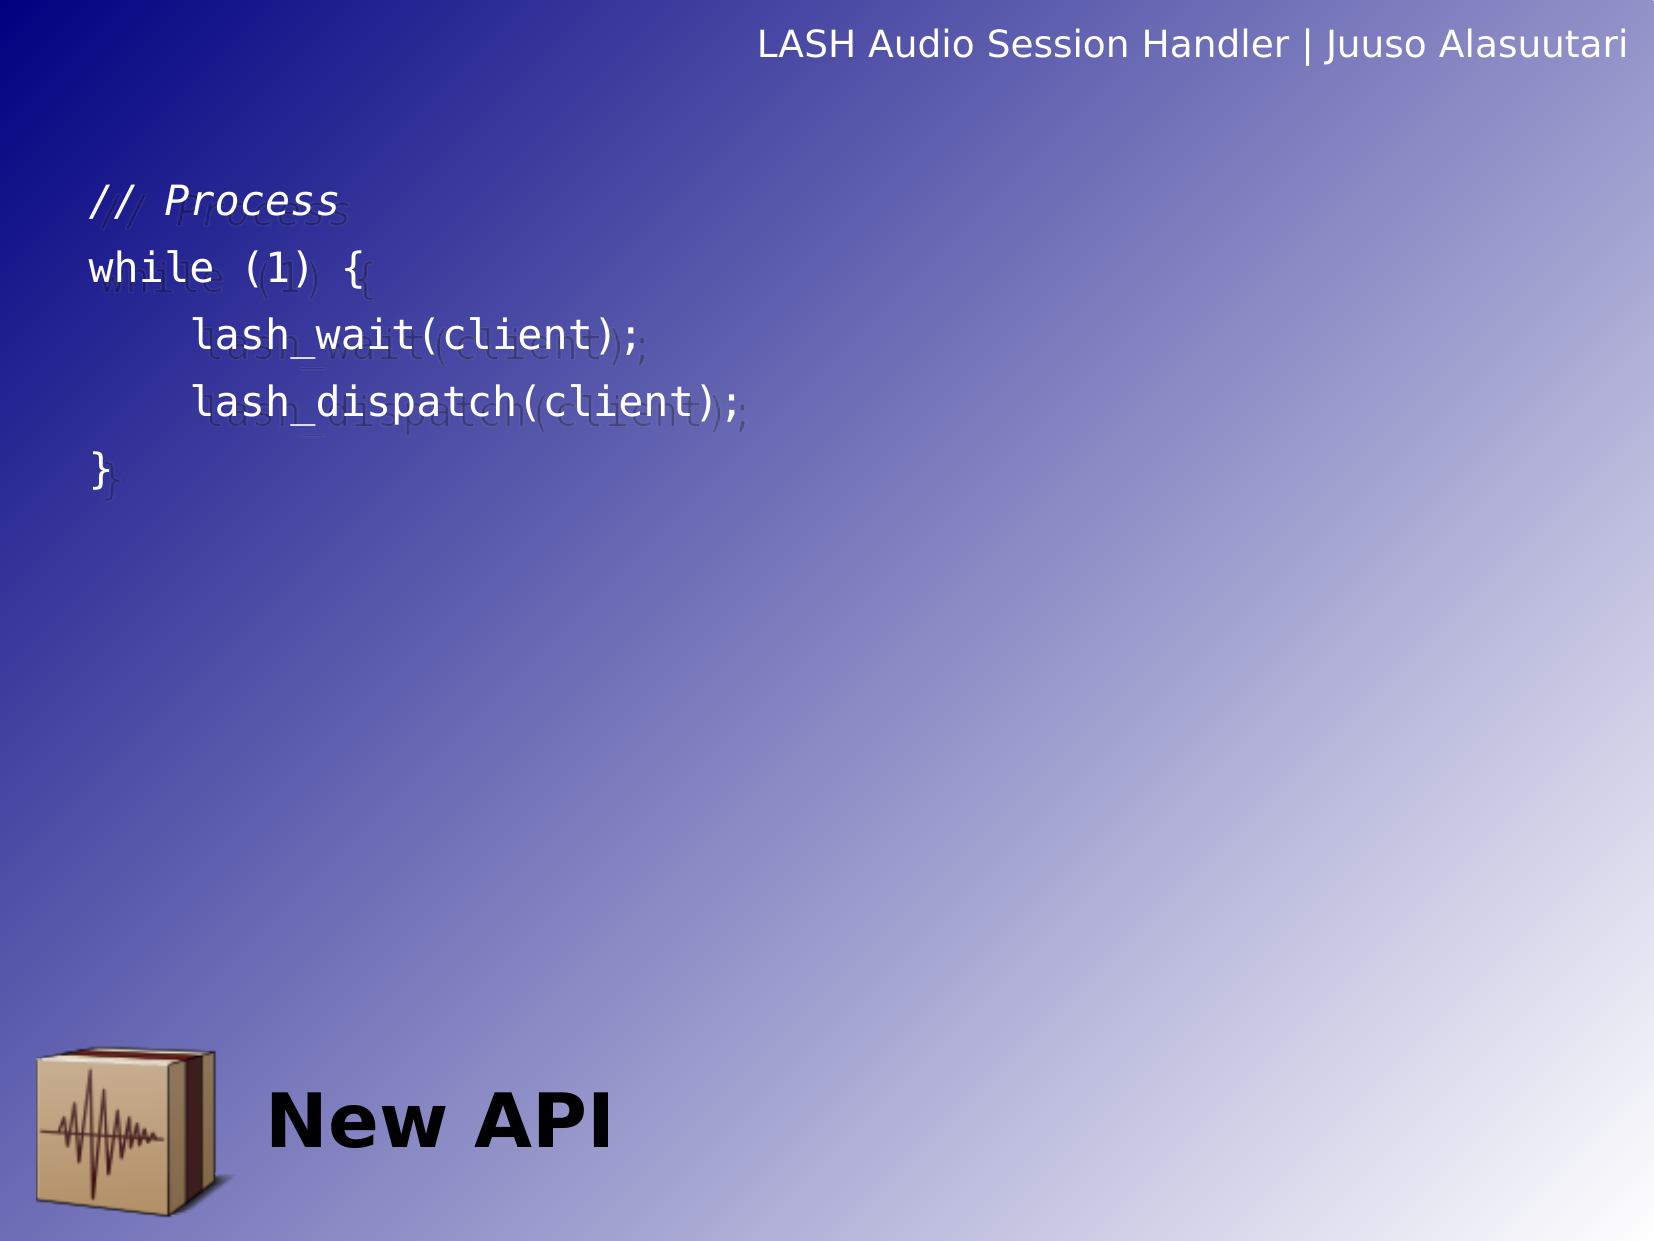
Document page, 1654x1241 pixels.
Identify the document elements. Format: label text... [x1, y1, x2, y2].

list // Process while (1) { lash_wait(client); lash_dispatch(client); } [88, 177, 1565, 1034]
title New API [265, 1033, 1625, 1211]
picture [36, 1033, 237, 1234]
